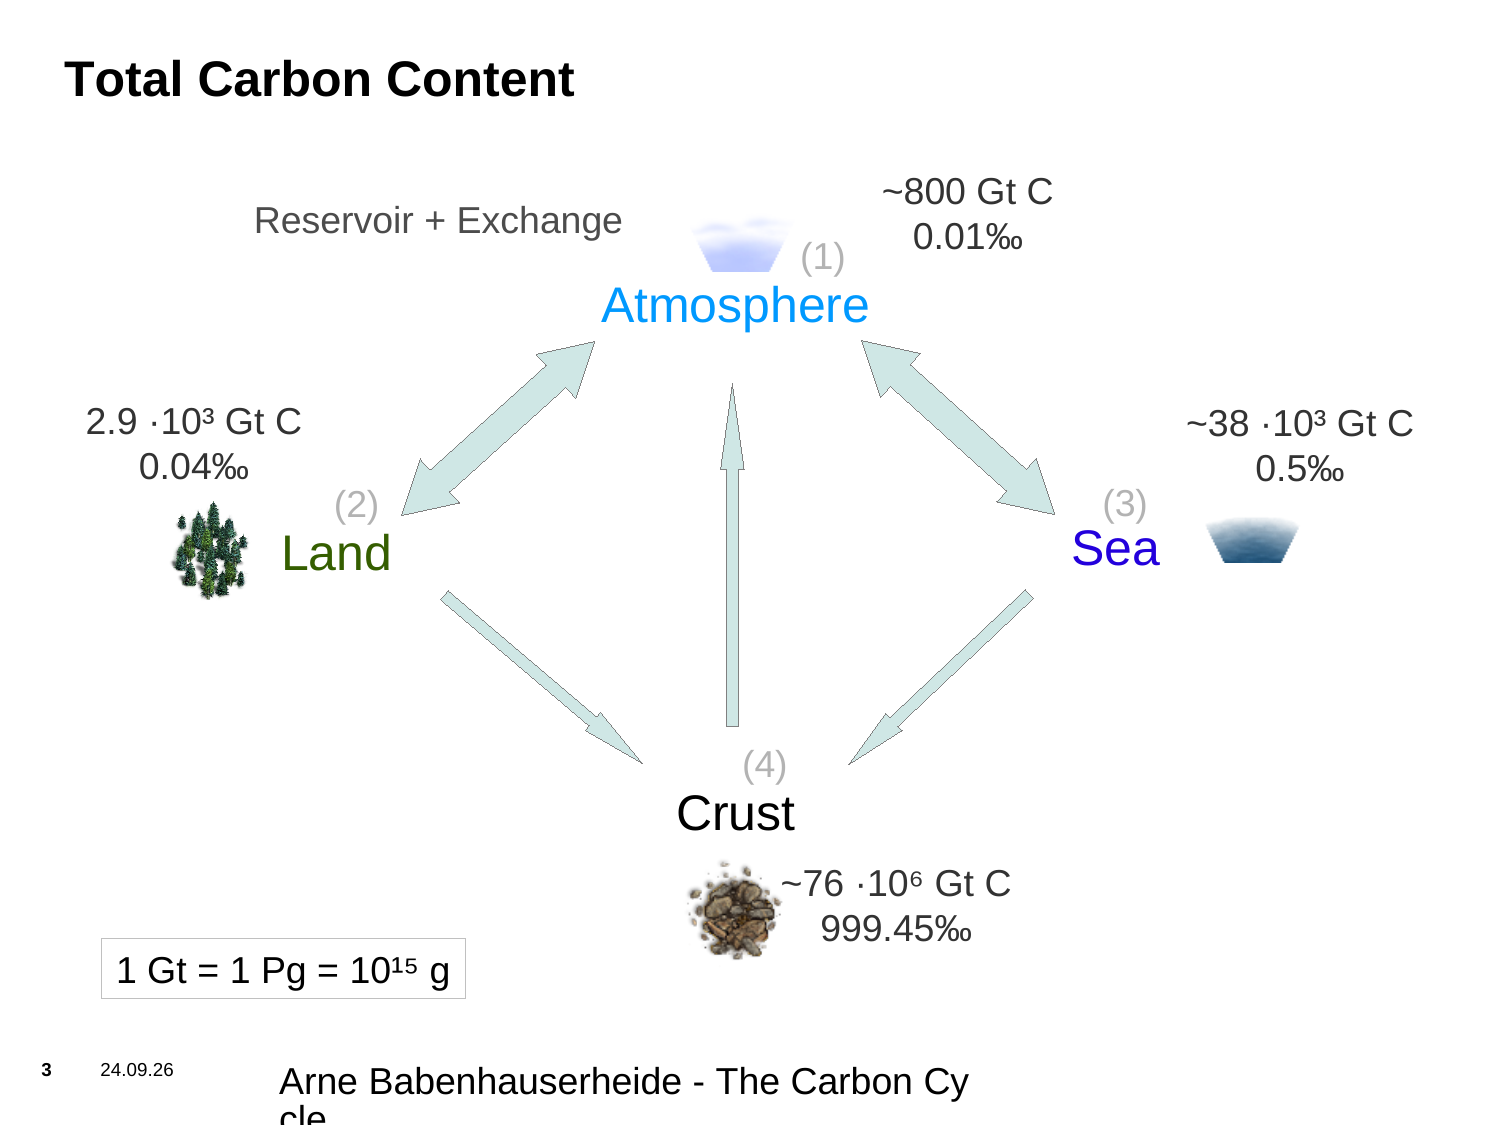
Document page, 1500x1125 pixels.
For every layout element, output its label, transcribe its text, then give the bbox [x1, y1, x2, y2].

text_box [440, 590, 643, 764]
picture [153, 490, 272, 609]
text_box Reservoir + Exchange [239, 188, 638, 249]
text_box (1) [785, 224, 885, 285]
picture [684, 159, 798, 272]
text_box Sea [1045, 507, 1188, 583]
text_box (4) [727, 732, 827, 793]
text_box ~76 ·10⁶ Gt C 999.45‰ [765, 851, 1023, 957]
text_box (2) [318, 472, 419, 533]
picture [678, 856, 792, 969]
text_box Atmosphere [566, 264, 905, 340]
text_box 2.9 ·10³ Gt C 0.04‰ [70, 389, 316, 495]
text_box ~38 ·10³ Gt C 0.5‰ [1171, 391, 1428, 497]
picture [1196, 450, 1310, 563]
text_box [848, 589, 1034, 765]
text_box Crust [566, 772, 905, 848]
text_box 1 Gt = 1 Pg = 10¹⁵ g [102, 938, 465, 999]
text_box [415, 341, 595, 512]
text_box [720, 383, 745, 727]
text_box [861, 340, 1055, 515]
title Total Carbon Content [64, 46, 1198, 167]
text_box ~800 Gt C 0.01‰ [867, 159, 1069, 265]
text_box Land [272, 513, 408, 588]
text_box (3) [1087, 471, 1188, 532]
